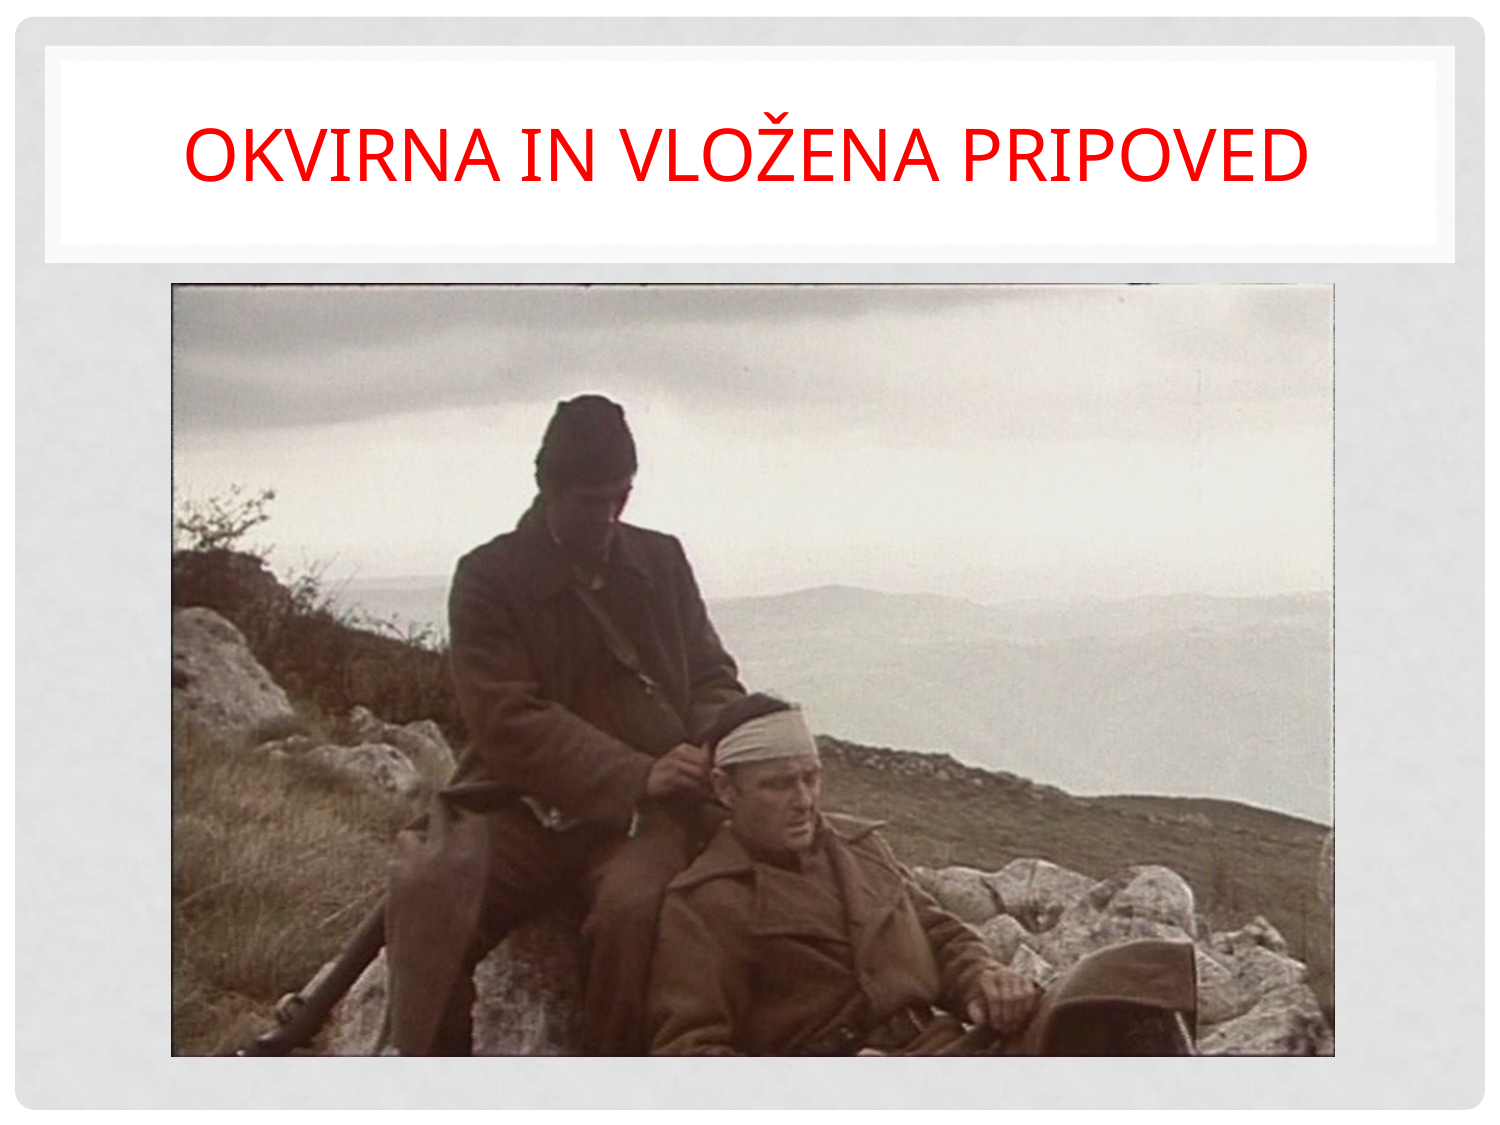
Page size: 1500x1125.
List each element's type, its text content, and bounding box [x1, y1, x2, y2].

title OKVIRNA IN VLOŽENA PRIPOVED [69, 66, 1425, 238]
picture [15, 16, 1485, 1110]
